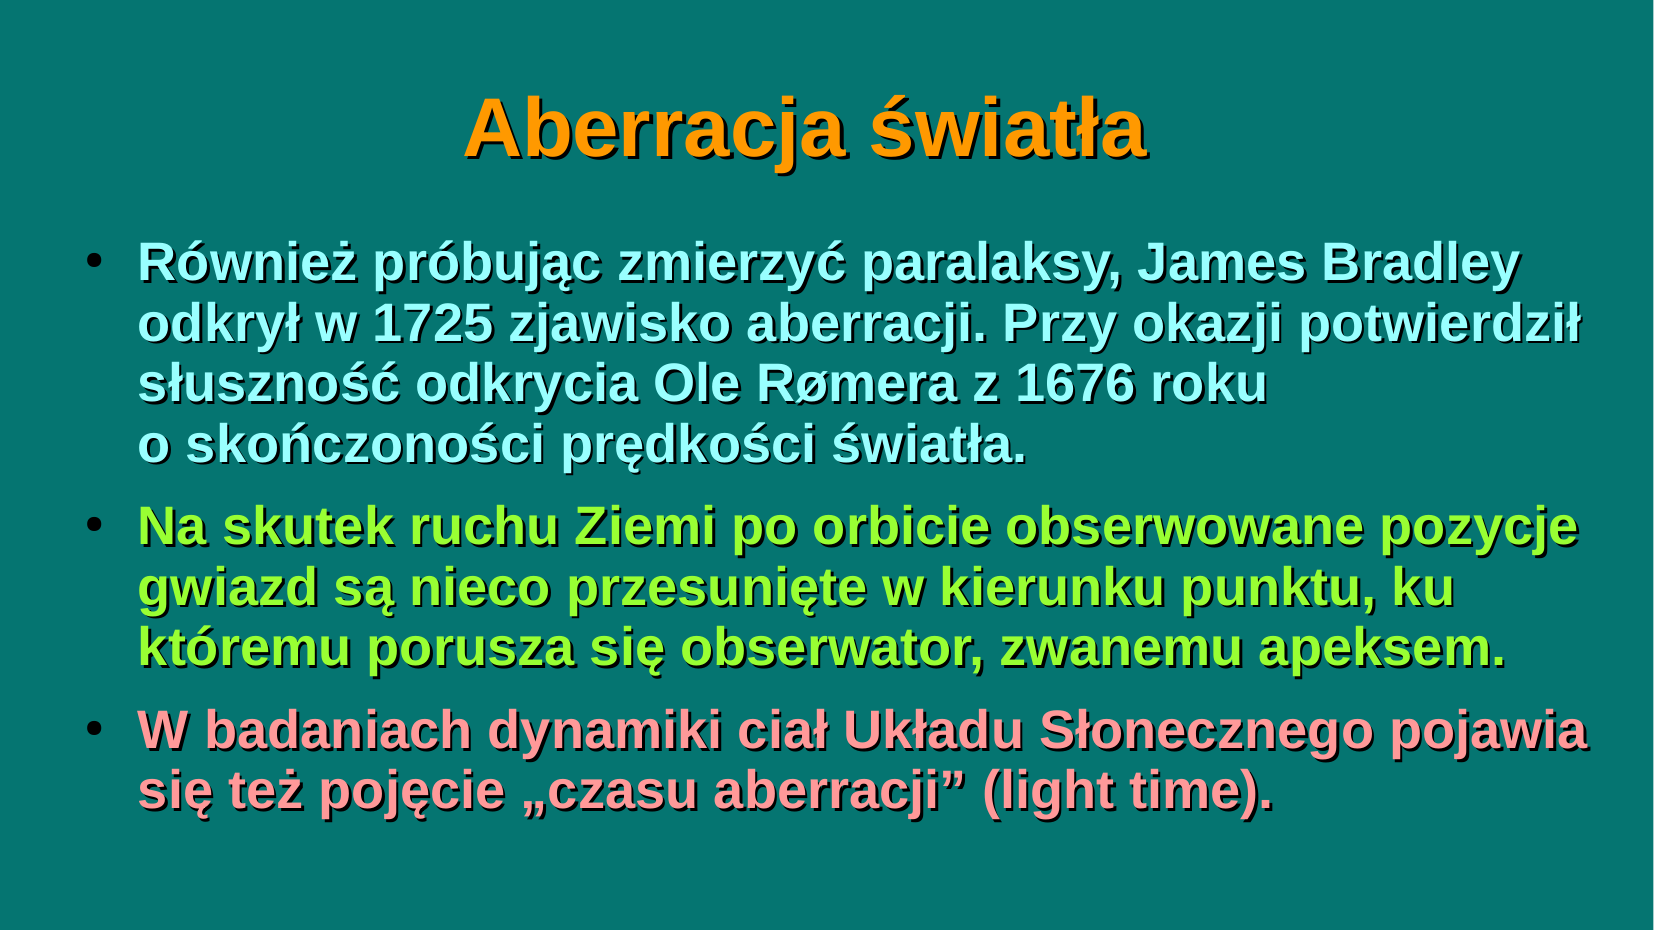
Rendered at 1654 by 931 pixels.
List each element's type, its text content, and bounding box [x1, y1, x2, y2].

title Aberracja światła [246, 74, 1363, 181]
list Również próbując zmierzyć paralaksy, James Bradley odkrył w 1725 zjawisko aberracji. Przy okazji potwierdził słuszność odkrycia Ole Rømera z 1676 roku o skończoności prędkości światła. Na skutek ruchu Ziemi po orbicie obserwowane pozycje gwiazd są nieco przesunięte w kierunku punktu, ku któremu porusza się obserwator, zwanemu apeksem. W badaniach dynamiki ciał Układu Słonecznego pojawia się też pojęcie „czasu aberracji” (light time). [66, 231, 1640, 931]
